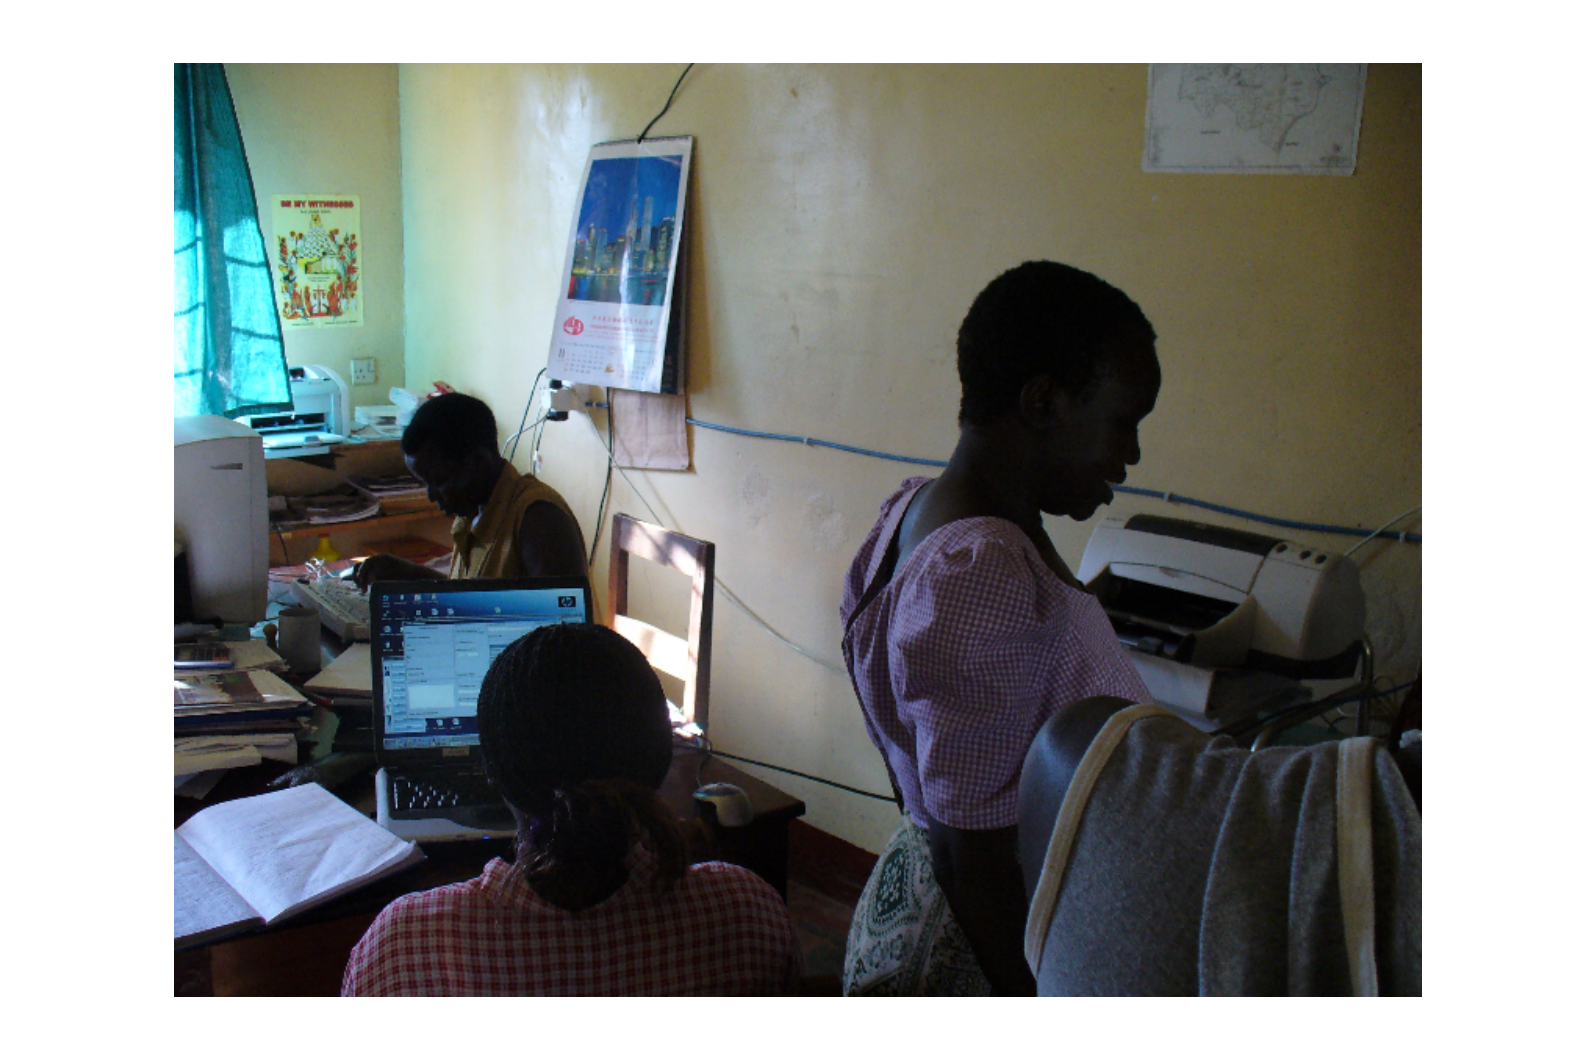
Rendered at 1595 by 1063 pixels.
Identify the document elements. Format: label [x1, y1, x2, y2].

picture [174, 63, 1422, 997]
